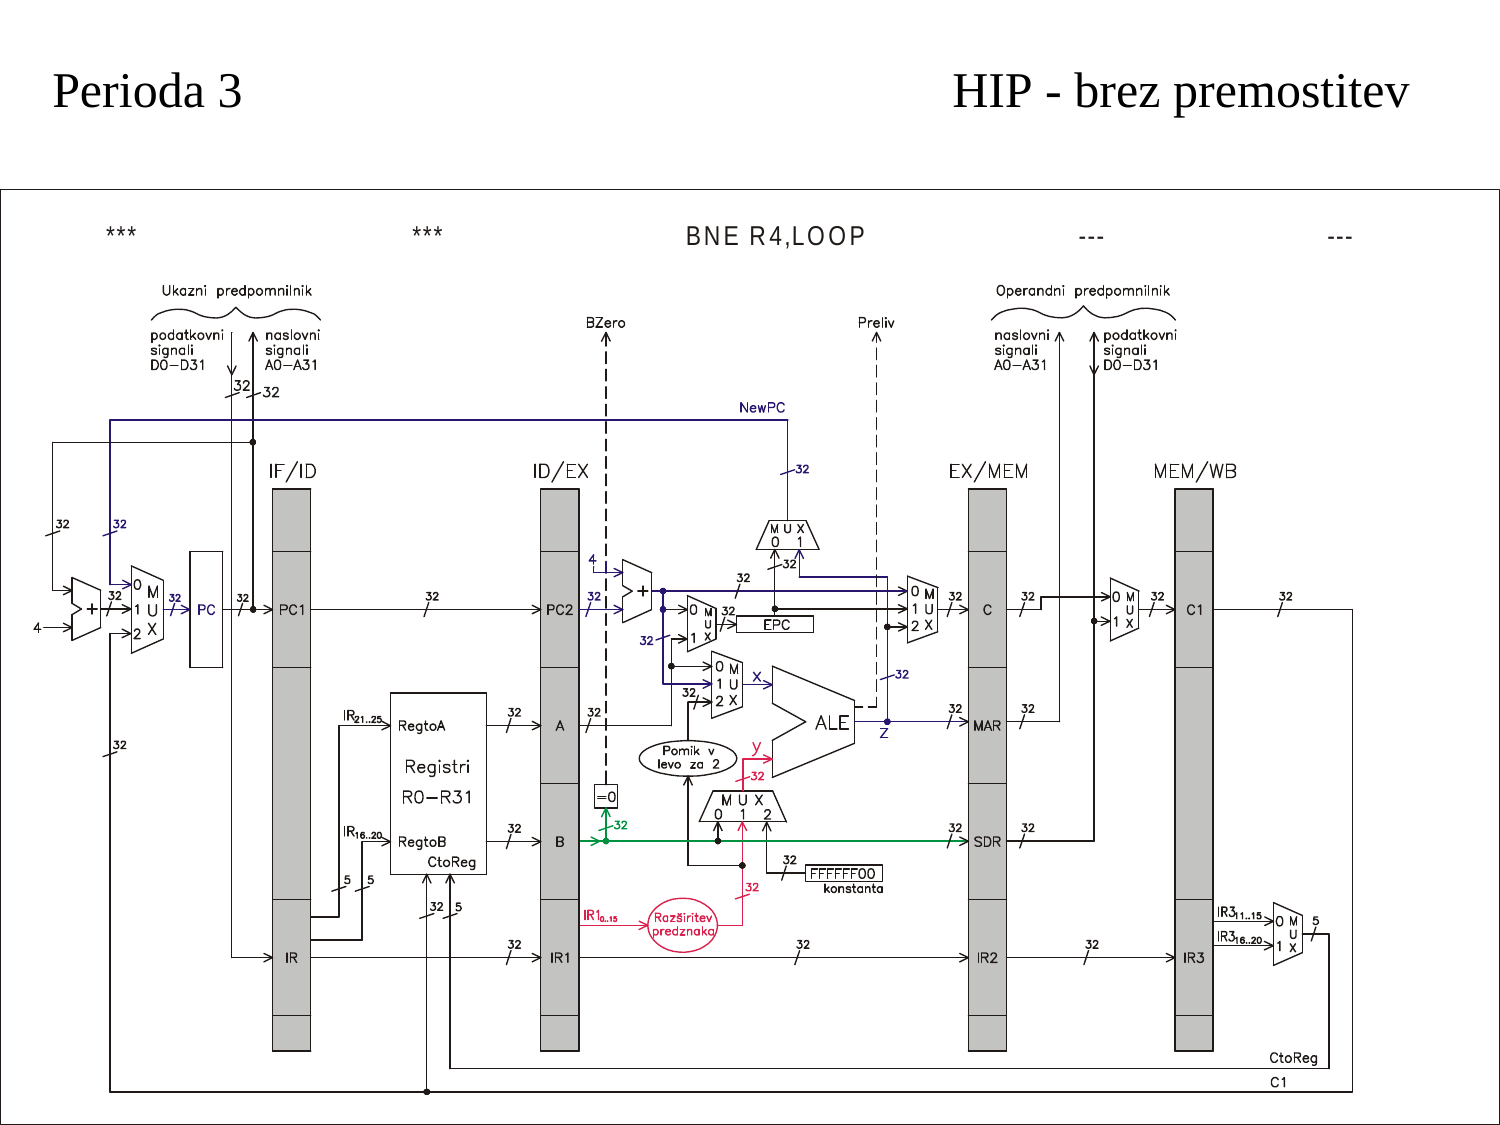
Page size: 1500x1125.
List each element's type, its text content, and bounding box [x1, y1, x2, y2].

picture [0, 188, 1500, 1125]
text_box Perioda 3 HIP - brez premostitev [37, 49, 1476, 126]
